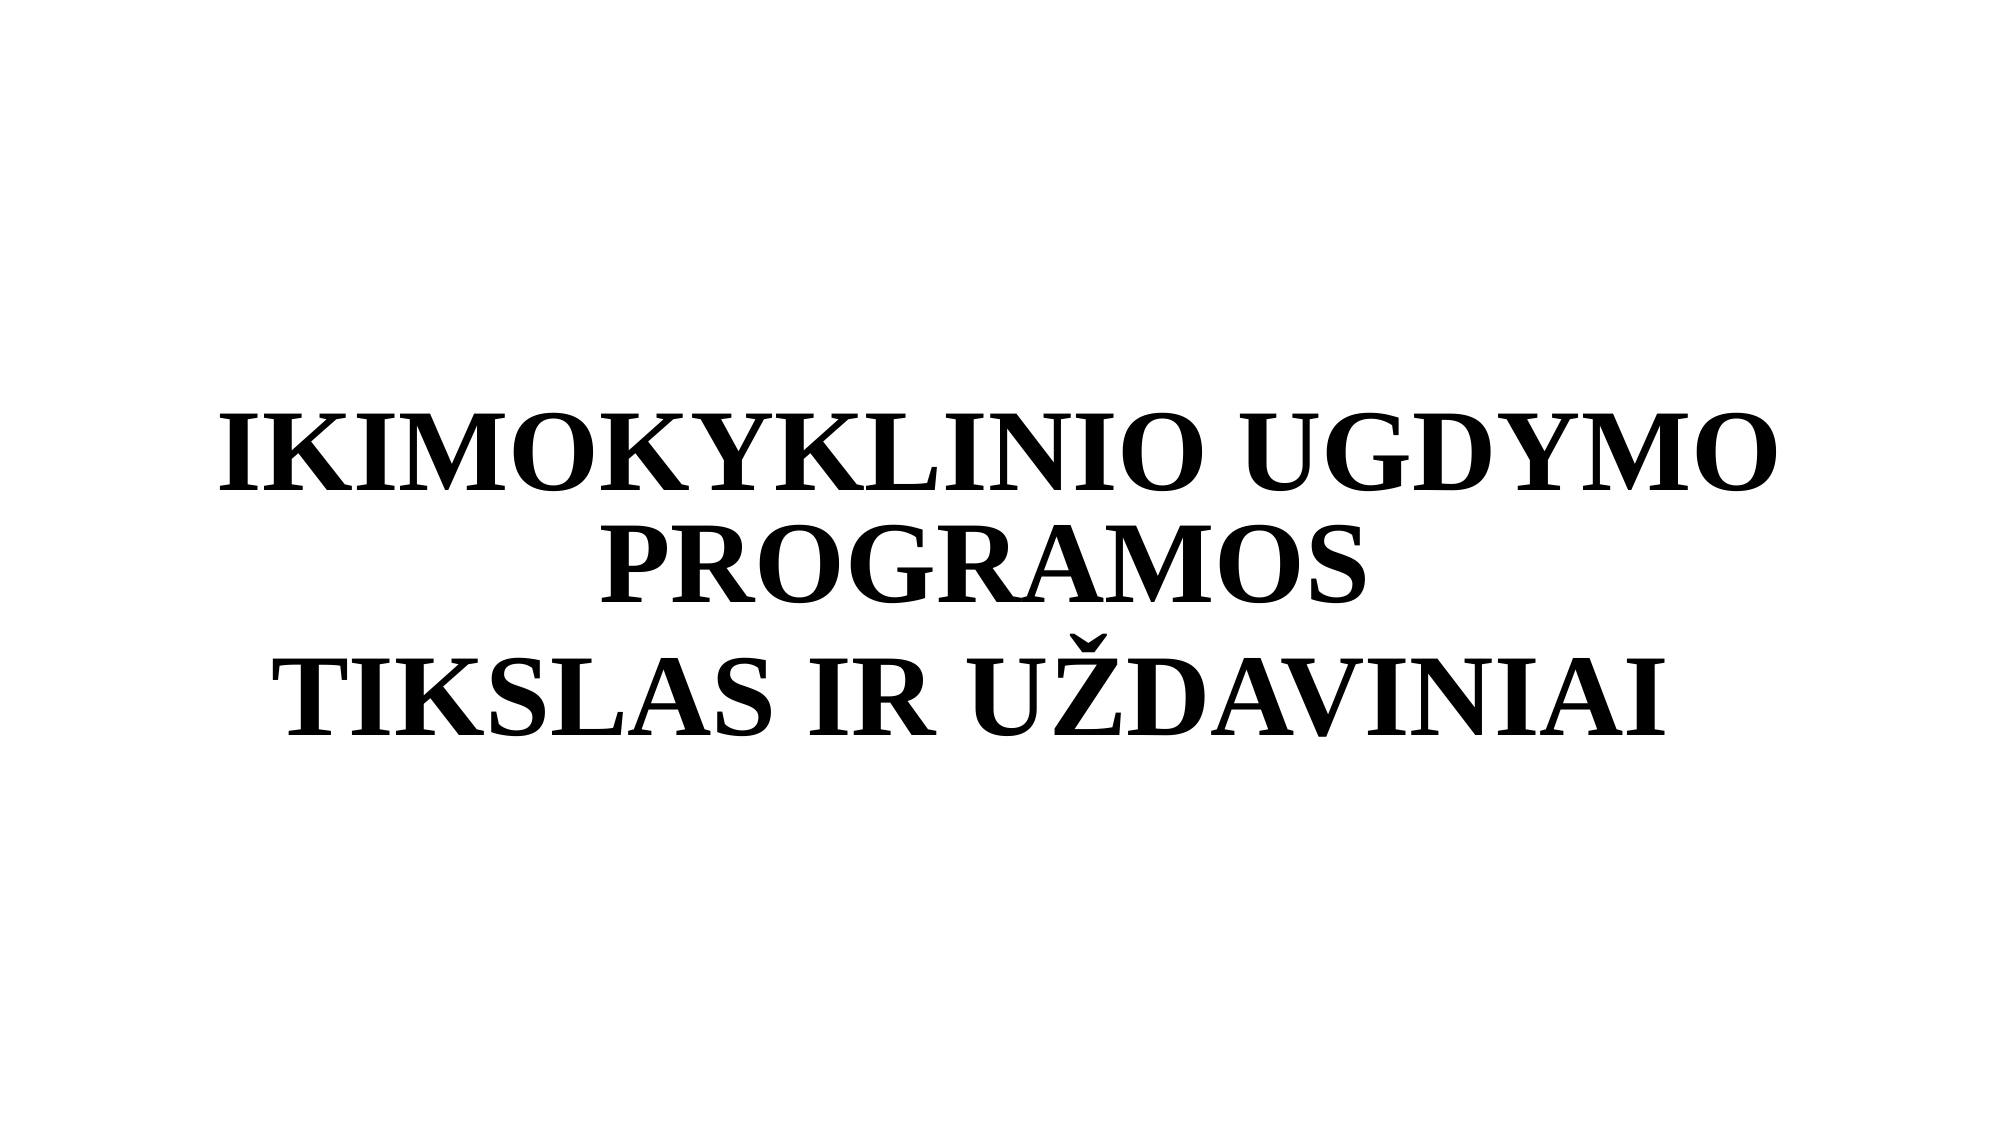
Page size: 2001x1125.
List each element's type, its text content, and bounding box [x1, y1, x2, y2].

list IKIMOKYKLINIO UGDYMO PROGRAMOS TIKSLAS IR UŽDAVINIAI [137, 232, 1863, 946]
